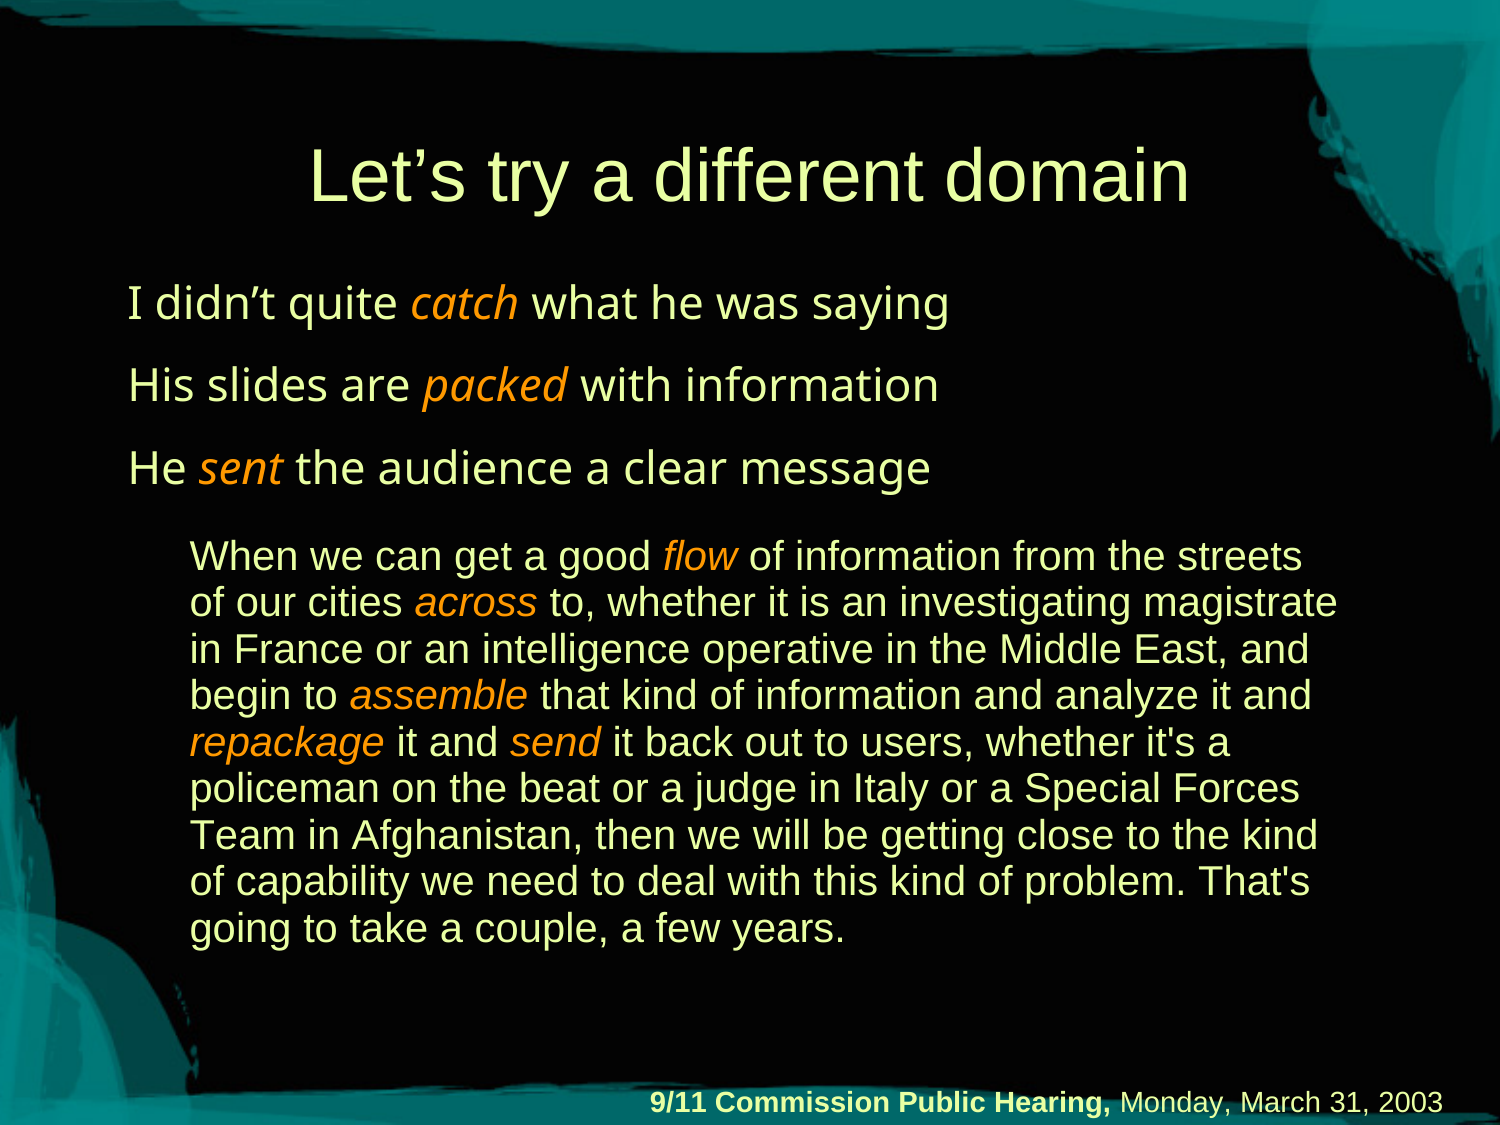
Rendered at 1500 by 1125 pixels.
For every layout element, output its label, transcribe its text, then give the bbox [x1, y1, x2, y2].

list I didn’t quite catch what he was saying His slides are packed with information He sent the audience a clear message [112, 262, 1388, 963]
picture [0, 0, 1500, 1125]
text_box When we can get a good flow of information from the streets of our cities across to, whether it is an investigating magistrate in France or an intelligence operative in the Middle East, and begin to assemble that kind of information and analyze it and repackage it and send it back out to users, whether it's a policeman on the beat or a judge in Italy or a Special Forces Team in Afghanistan, then we will be getting close to the kind of capability we need to deal with this kind of problem. That's going to take a couple, a few years. [174, 525, 1363, 959]
text_box 9/11 Commission Public Hearing, Monday, March 31, 2003 [634, 1077, 1467, 1125]
title Let’s try a different domain [112, 87, 1388, 262]
